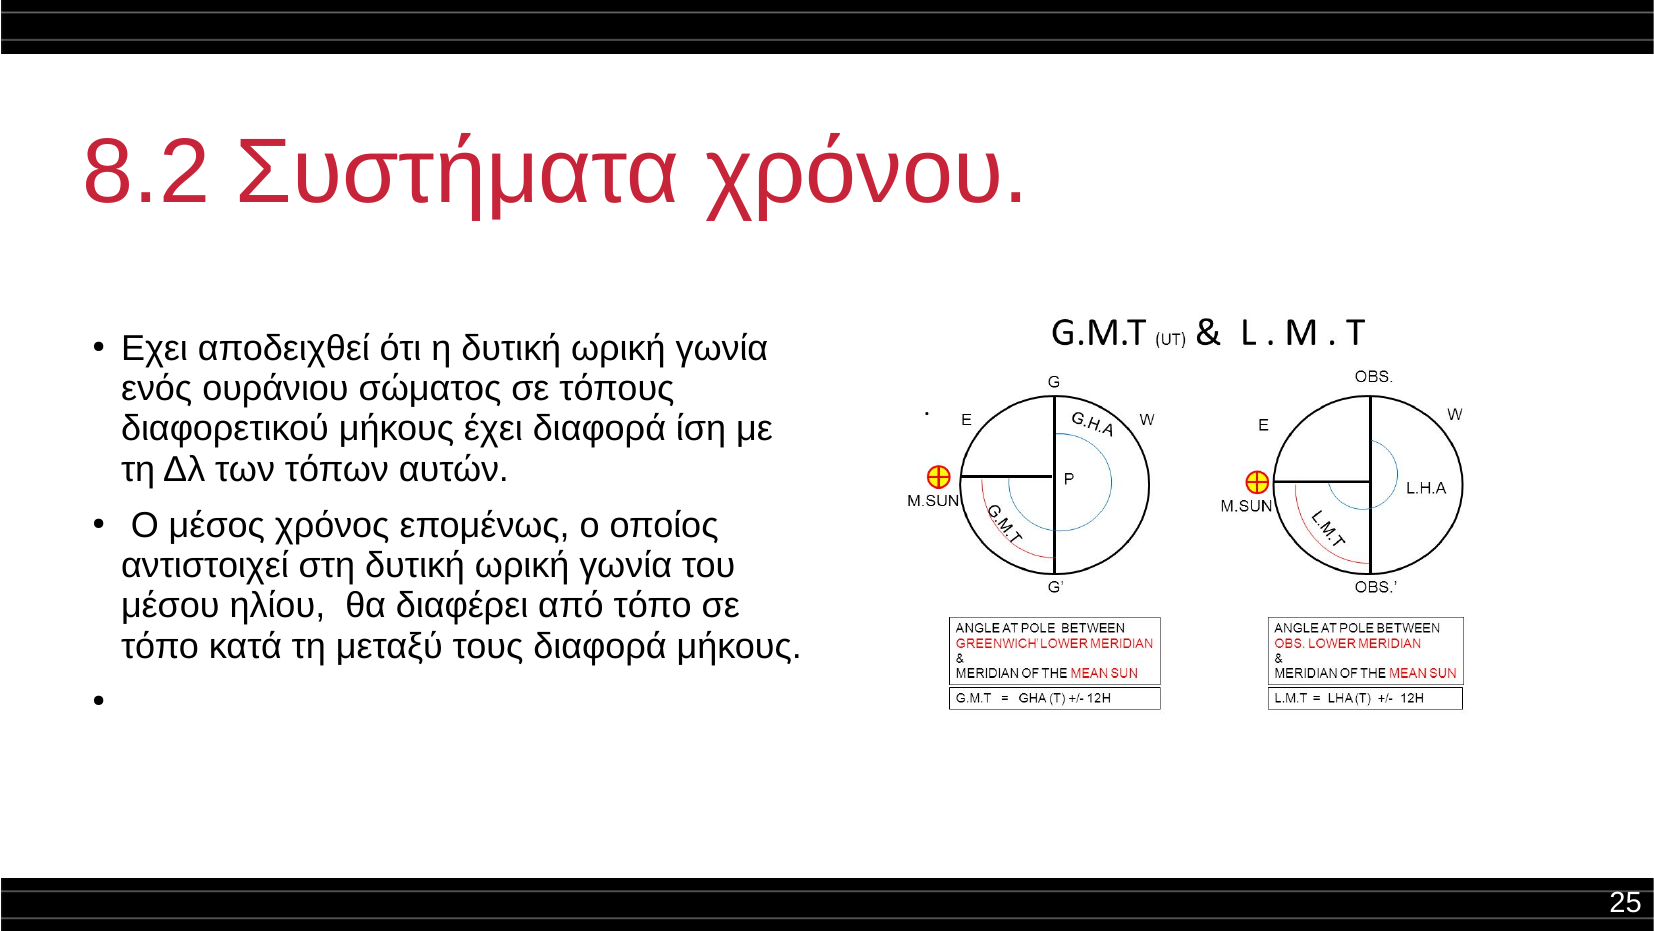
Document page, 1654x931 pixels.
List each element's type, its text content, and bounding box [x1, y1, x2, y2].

picture [1, 878, 1654, 931]
title 8.2 Συστήματα χρόνου. [82, 92, 1571, 249]
picture [884, 271, 1532, 757]
picture [1, 0, 1654, 54]
list Εχει αποδειχθεί ότι η δυτική ωρική γωνία ενός ουράνιου σώματος σε τόπους διαφορετικού μήκους έχει διαφορά ίση με τη Δλ των τόπων αυτών. Ο μέσος χρόνος επομένως, ο οποίος αντιστοιχεί στη δυτική ωρική γωνία του μέσου ηλίου, θα διαφέρει από τόπο σε τόπο κατά τη μεταξύ τους διαφορά μήκους. [82, 271, 809, 758]
